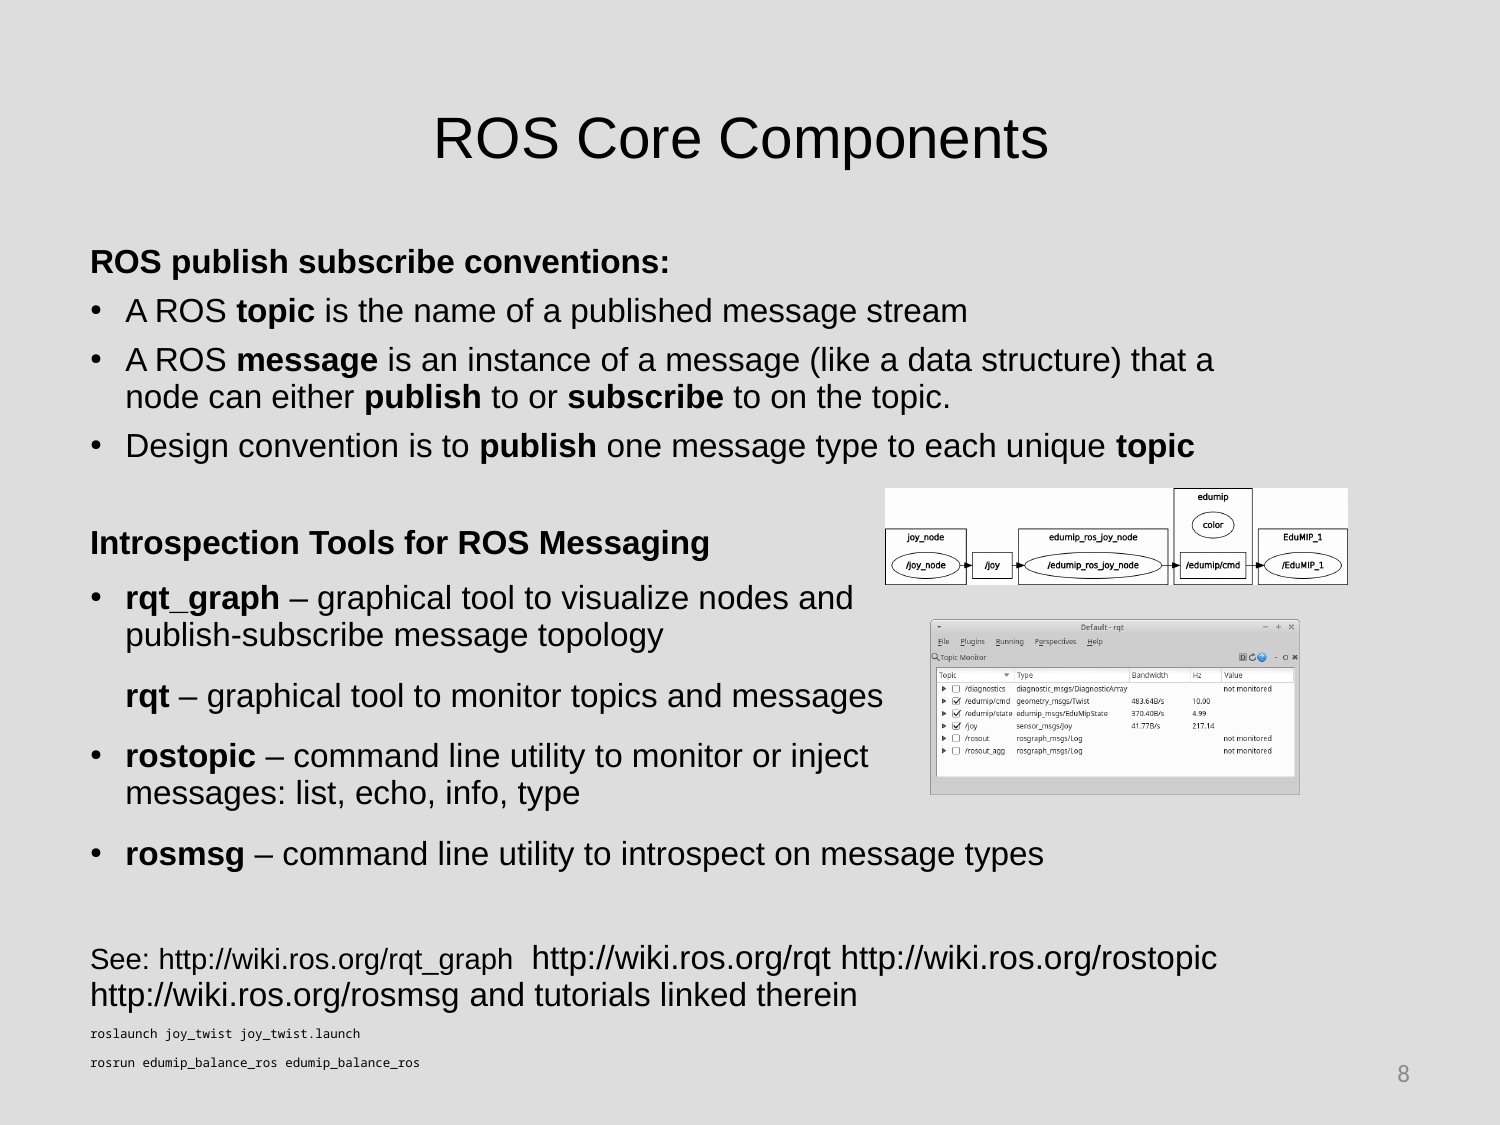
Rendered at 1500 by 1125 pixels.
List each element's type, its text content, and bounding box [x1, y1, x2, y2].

picture [930, 619, 1300, 796]
picture [885, 488, 1348, 586]
subtitle ROS publish subscribe conventions: A ROS topic is the name of a published message stream A ROS message is an instance of a message (like a data structure) that a node can either publish to or subscribe to on the topic. Design convention is to publish one message type to each unique topic Introspection Tools for ROS Messaging rqt_graph – graphical tool to visualize nodes and publish-subscribe message topology rqt – graphical tool to monitor topics and messages rostopic – command line utility to monitor or inject messages: list, echo, info, type rosmsg – command line utility to introspect on message types See: http://wiki.ros.org/rqt_graph http://wiki.ros.org/rqt http://wiki.ros.org/rostopic http://wiki.ros.org/rosmsg and tutorials linked therein roslaunch joy_twist joy_twist.launch rosrun edumip_balance_ros edumip_balance_ros [90, 243, 1291, 844]
title ROS Core Components [75, 45, 1425, 233]
